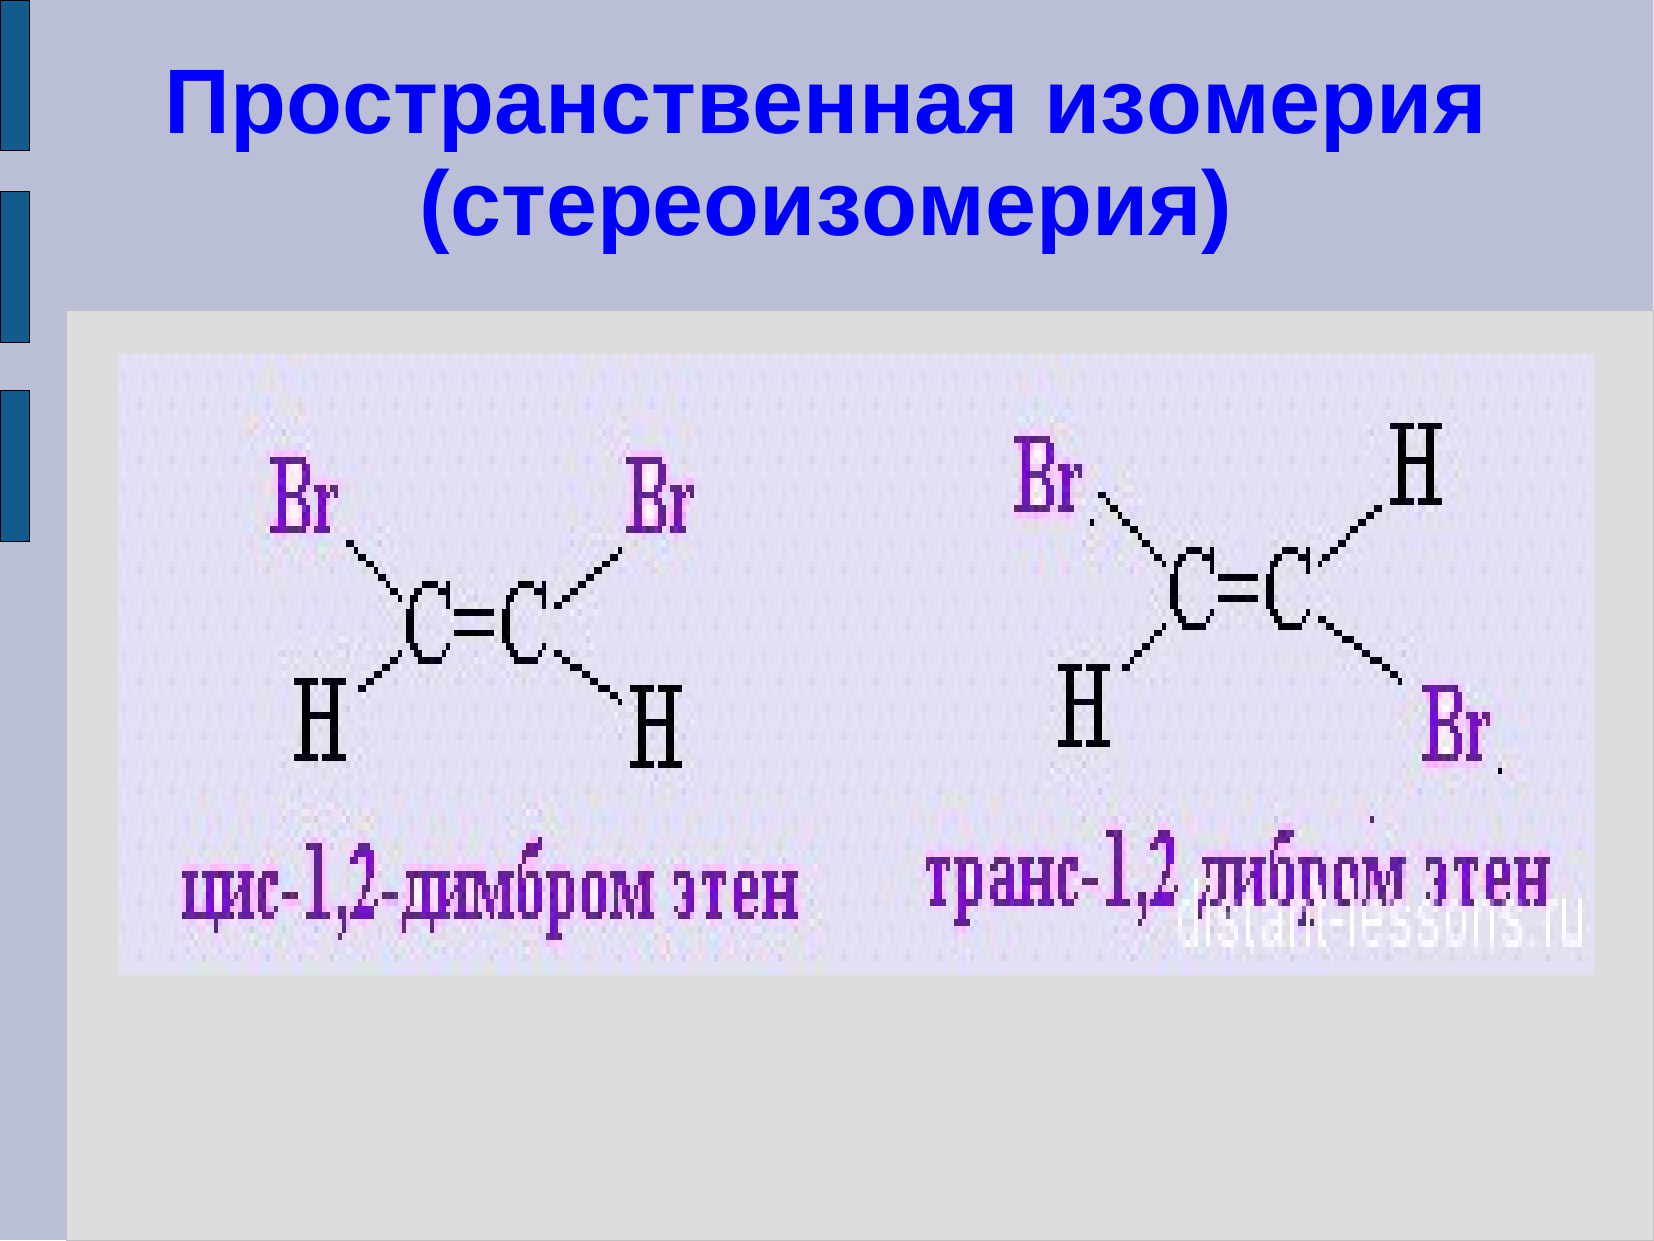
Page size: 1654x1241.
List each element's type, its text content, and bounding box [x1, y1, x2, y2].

title Пространственная изомерия (стереоизомерия) [82, 50, 1571, 256]
picture [118, 354, 1595, 975]
